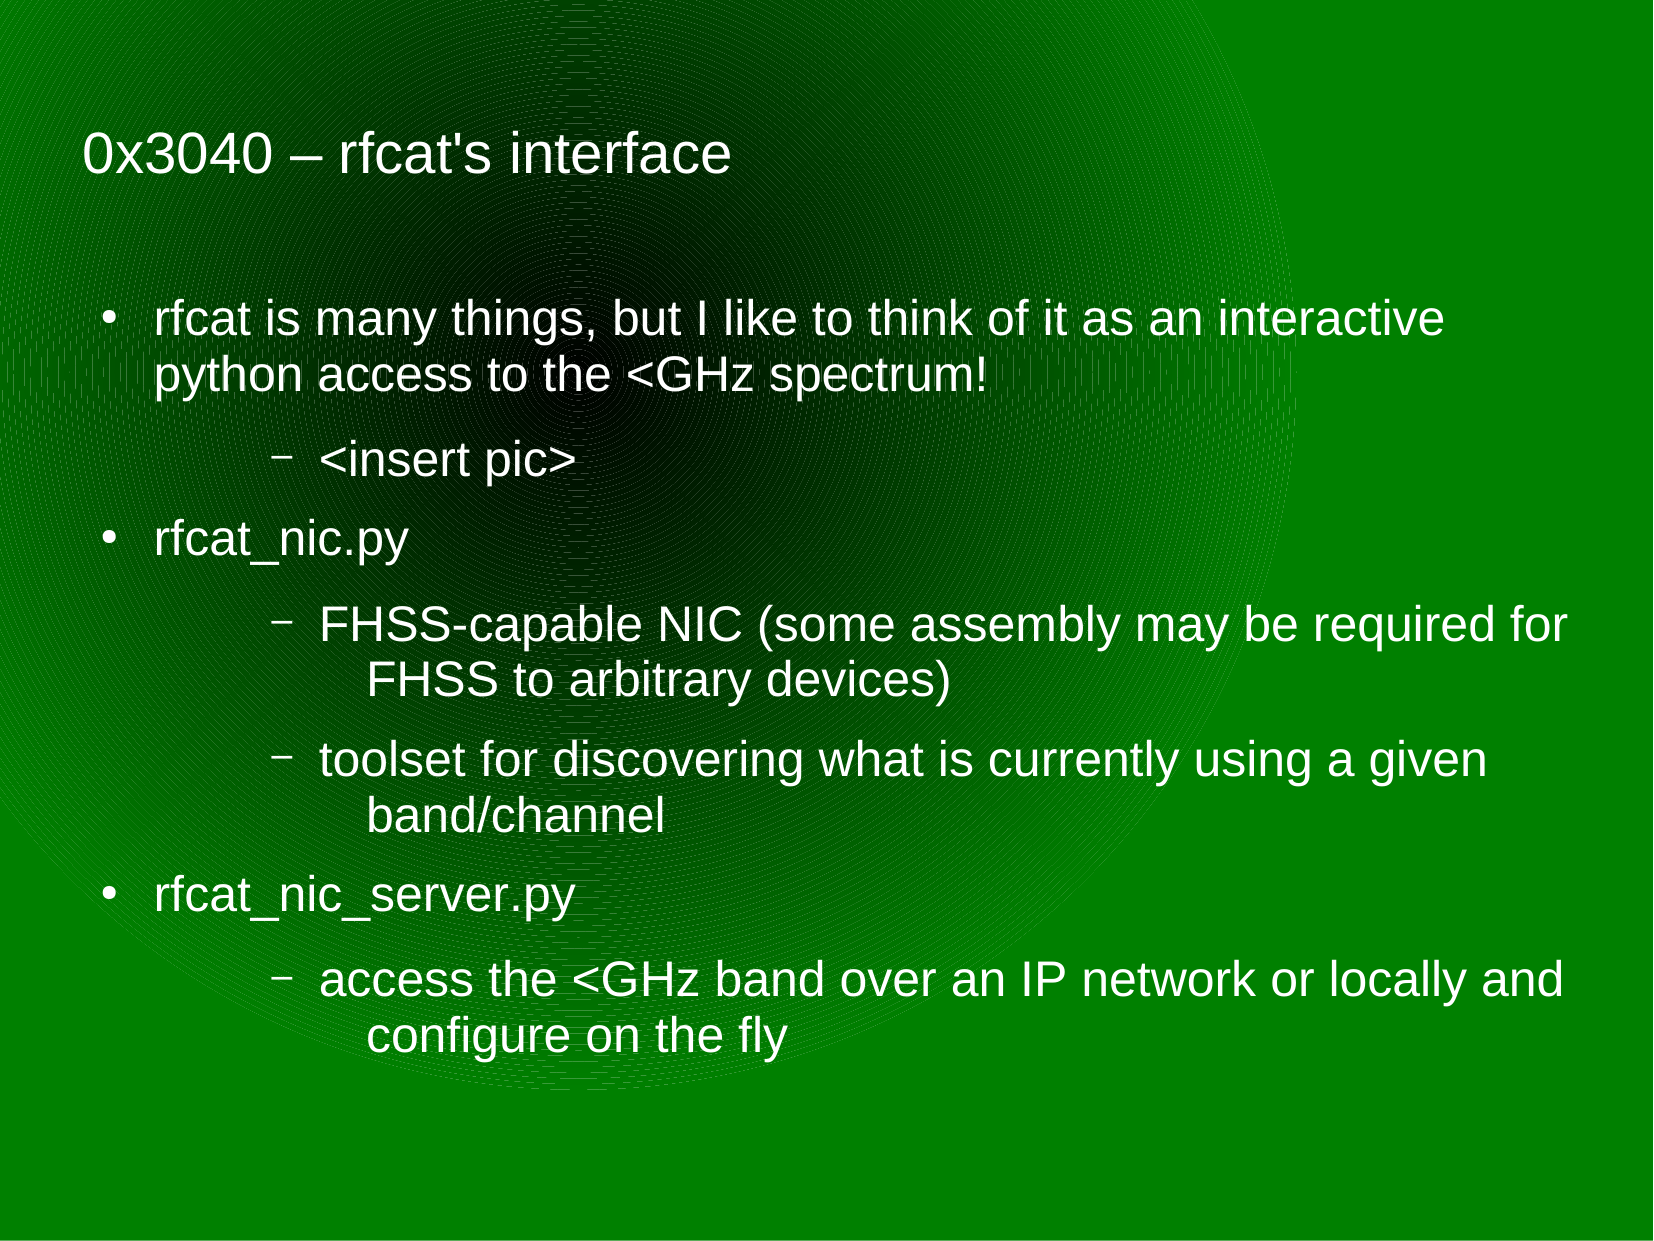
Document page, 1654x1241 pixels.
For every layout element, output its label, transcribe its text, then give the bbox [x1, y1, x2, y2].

list rfcat is many things, but I like to think of it as an interactive python access to the <GHz spectrum! <insert pic> rfcat_nic.py FHSS-capable NIC (some assembly may be required for FHSS to arbitrary devices) toolset for discovering what is currently using a given band/channel rfcat_nic_server.py access the <GHz band over an IP network or locally and configure on the fly [82, 290, 1571, 1109]
title 0x3040 – rfcat's interface [82, 49, 1571, 257]
